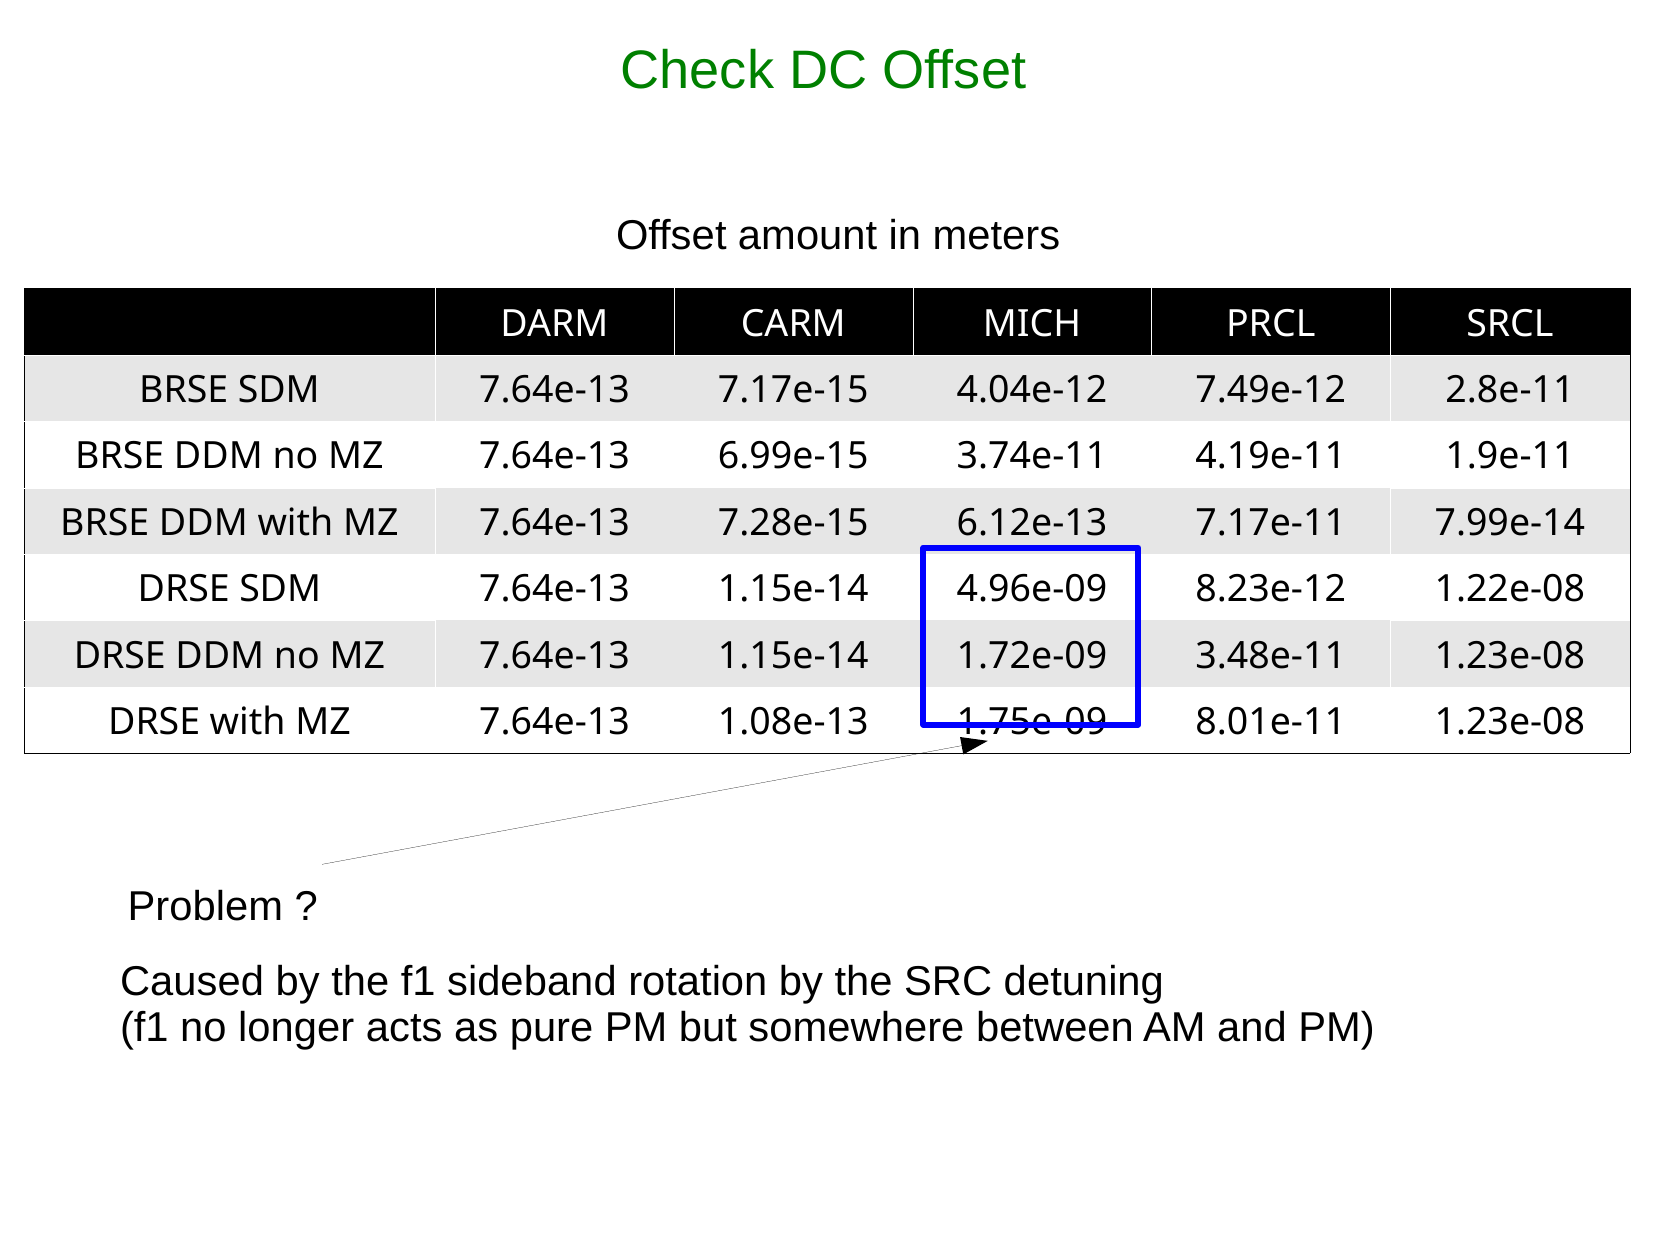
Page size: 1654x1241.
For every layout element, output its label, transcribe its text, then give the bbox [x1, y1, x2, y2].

table_header [25, 289, 435, 355]
table_cell BRSE DDM no MZ [25, 422, 435, 488]
table_cell 1.72e-09 [926, 620, 1135, 687]
table_cell 4.96e-09 [913, 554, 920, 620]
table_header CARM [675, 289, 913, 355]
text_box Caused by the f1 sideband rotation by the SRC detuning (f1 no longer acts as pure PM but somewhere between AM and PM) [105, 950, 1391, 1058]
table_cell 1.23e-08 [1391, 621, 1630, 687]
table_cell 1.22e-08 [1391, 555, 1630, 620]
table_cell 1.15e-14 [674, 554, 913, 620]
table_cell 1.9e-11 [1391, 422, 1630, 488]
table_cell 1.15e-14 [674, 620, 913, 687]
table_cell DRSE DDM no MZ [25, 621, 435, 687]
table_cell 3.48e-11 [1151, 620, 1390, 687]
table_cell 7.64e-13 [436, 356, 674, 421]
table_cell 4.19e-11 [1151, 421, 1390, 488]
table_header SRCL [1391, 289, 1630, 355]
table_cell 7.99e-14 [1391, 489, 1630, 554]
table_cell 4.04e-12 [913, 356, 1151, 421]
table_cell 8.23e-12 [1151, 554, 1390, 620]
table_cell 7.64e-13 [436, 421, 674, 488]
table_cell 7.64e-13 [436, 688, 674, 753]
table_cell 7.28e-15 [674, 488, 913, 554]
table_cell 3.74e-11 [913, 421, 1151, 488]
text_box Check DC Offset [605, 32, 1042, 108]
table_header DARM [436, 289, 674, 355]
table_cell 1.75e-09 [926, 688, 1135, 722]
table_cell 1.75e-09 [914, 688, 1151, 753]
table_header PRCL [1152, 289, 1390, 355]
table_cell 1.23e-08 [1391, 688, 1630, 753]
table_cell 1.08e-13 [675, 688, 913, 753]
table_cell DRSE SDM [25, 555, 435, 620]
table_cell 8.01e-11 [1152, 688, 1390, 753]
table_cell 7.64e-13 [436, 554, 674, 620]
table_cell DRSE with MZ [25, 688, 435, 753]
table_cell 1.72e-09 [913, 620, 920, 687]
table_cell 6.12e-13 [913, 488, 1151, 554]
table_cell 4.96e-09 [1141, 554, 1151, 620]
table_cell 6.99e-15 [674, 421, 913, 488]
text_box Problem ? [112, 875, 333, 937]
table_header MICH [914, 289, 1151, 355]
table_cell 7.17e-15 [674, 356, 913, 421]
table_cell 7.64e-13 [436, 488, 674, 554]
table_cell BRSE SDM [25, 356, 435, 421]
text_box Offset amount in meters [601, 203, 1076, 266]
table_cell 2.8e-11 [1391, 356, 1630, 421]
table_cell 4.96e-09 [926, 554, 1135, 620]
table_cell BRSE DDM with MZ [25, 489, 435, 554]
table_cell 7.17e-11 [1151, 488, 1390, 554]
table_cell 1.72e-09 [1141, 620, 1151, 687]
table_cell 7.49e-12 [1151, 356, 1390, 421]
table_cell 1.75e-09 [929, 747, 962, 753]
table_cell 7.64e-13 [436, 620, 674, 687]
